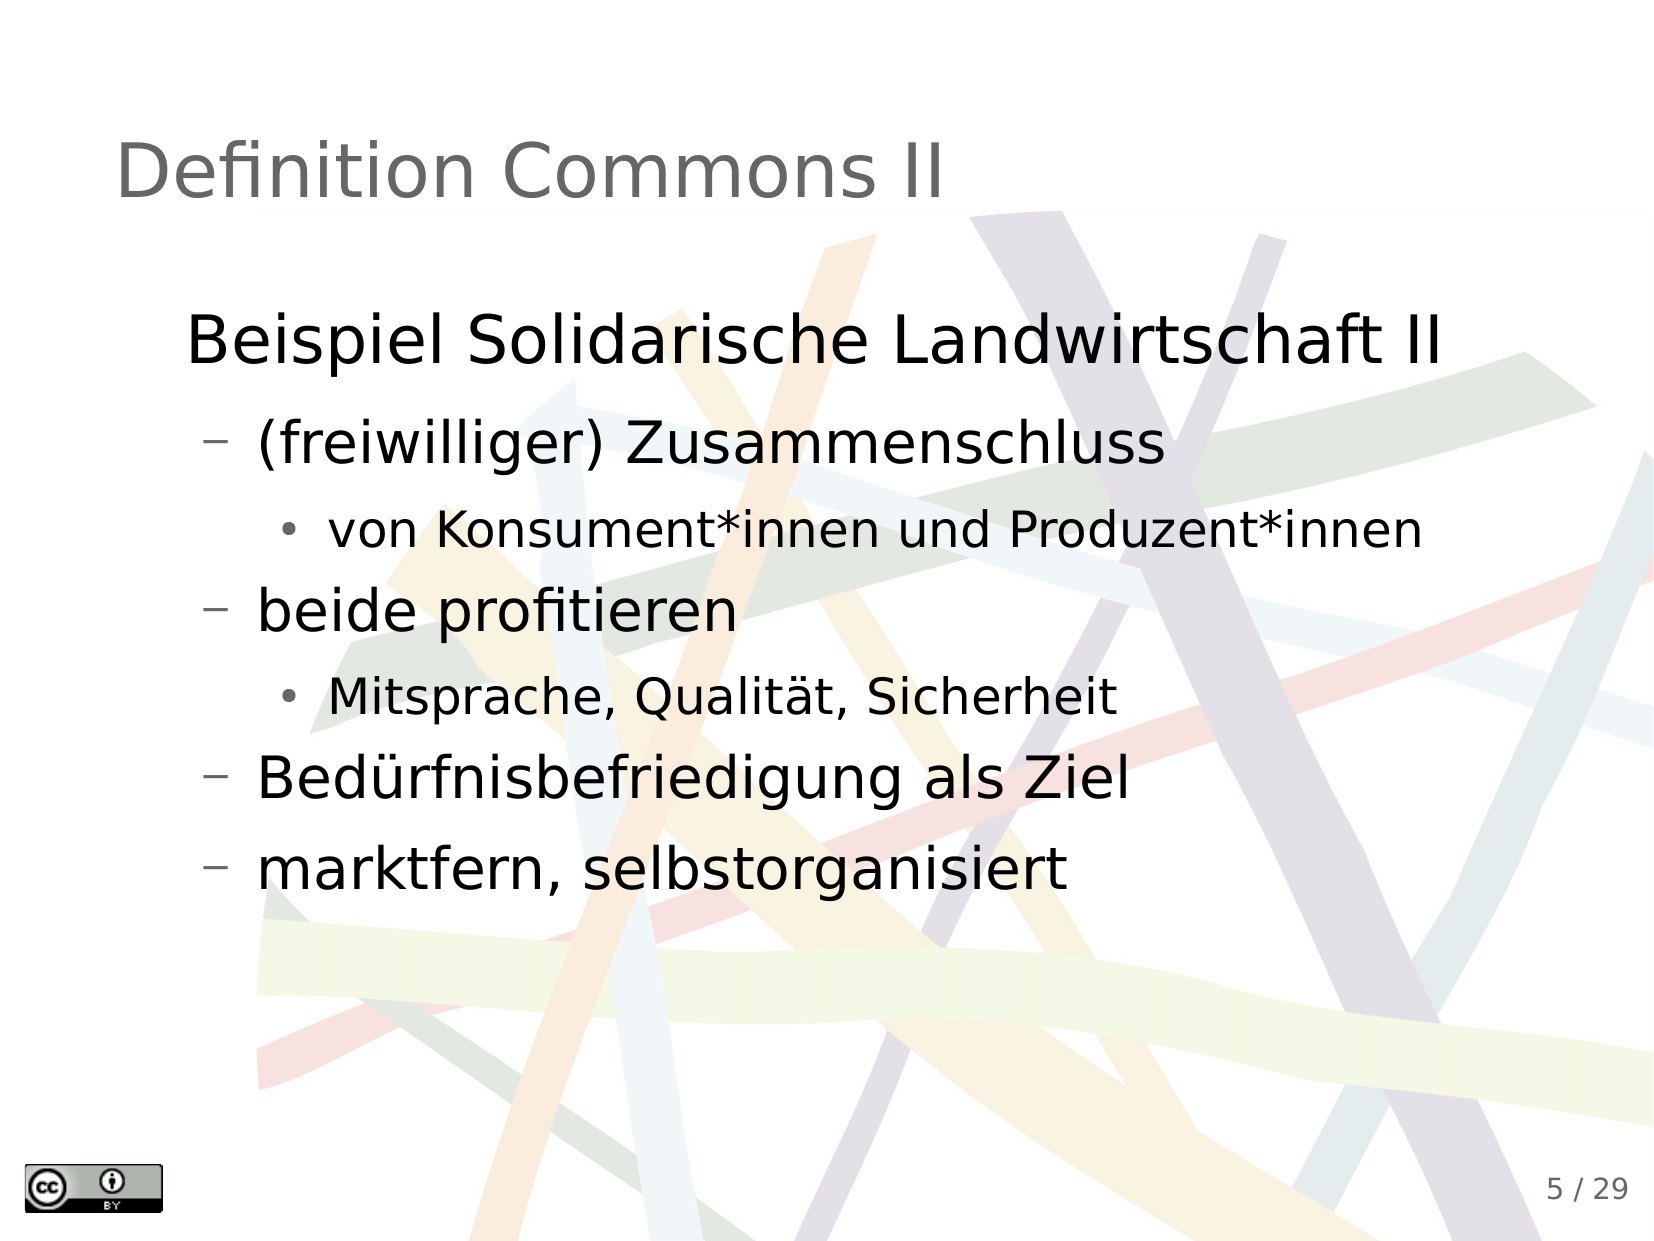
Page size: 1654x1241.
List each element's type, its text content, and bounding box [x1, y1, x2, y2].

list Beispiel Solidarische Landwirtschaft II (freiwilliger) Zusammenschluss von Konsument*innen und Produzent*innen beide profitieren Mitsprache, Qualität, Sicherheit Bedürfnisbefriedigung als Ziel marktfern, selbstorganisiert [114, 302, 1539, 1102]
title Definition Commons II [114, 73, 1539, 271]
picture [24, 1164, 163, 1213]
